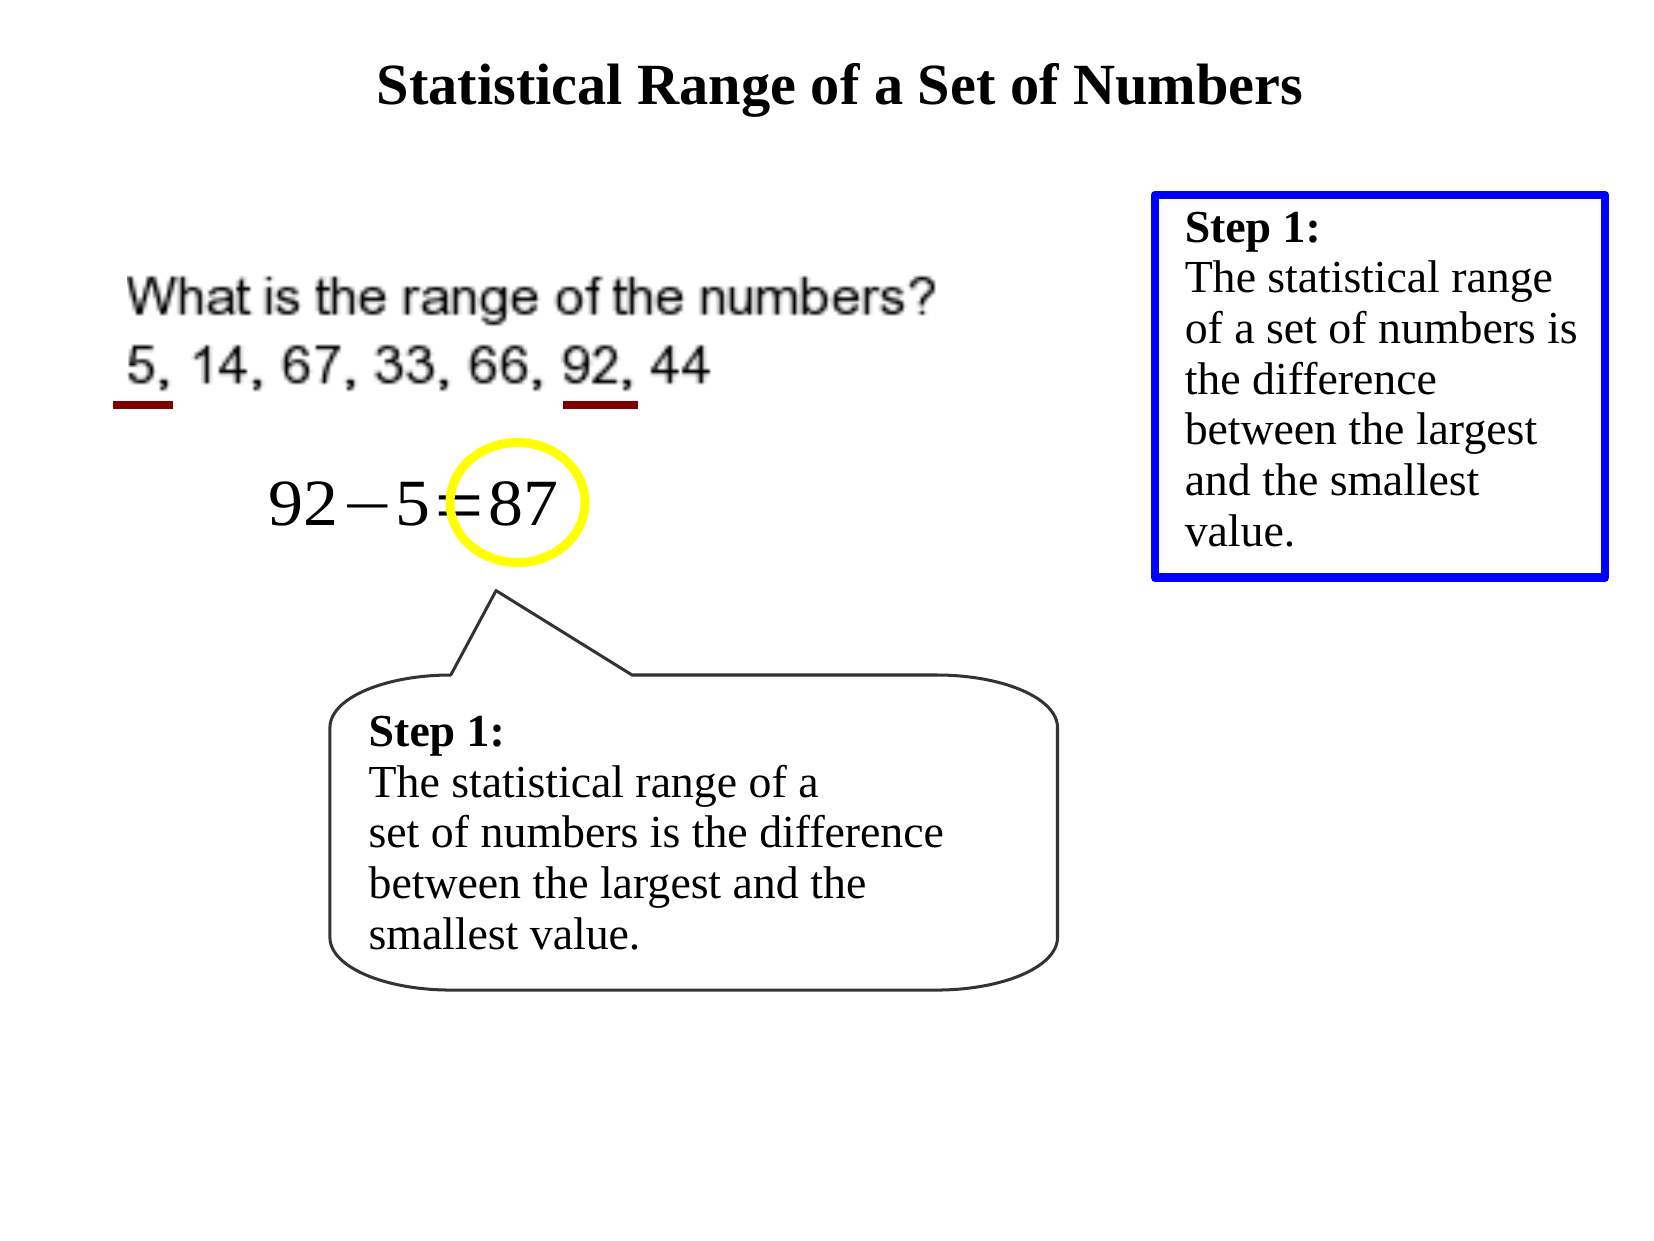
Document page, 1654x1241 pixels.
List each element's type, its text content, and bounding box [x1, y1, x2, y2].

chart [455, 466, 566, 541]
text_box Statistical Range of a Set of Numbers [90, 45, 1591, 127]
picture [127, 247, 991, 419]
text_box Step 1: The statistical range of a set of numbers is the difference between the largest and the smallest value. [329, 590, 1058, 991]
chart [262, 466, 458, 541]
text_box Step 1: The statistical range of a set of numbers is the difference between the largest and the smallest value. [1170, 193, 1613, 926]
text_box Step 1: The statistical range of a set of numbers is the difference between the largest and the smallest value. [1170, 199, 1601, 573]
